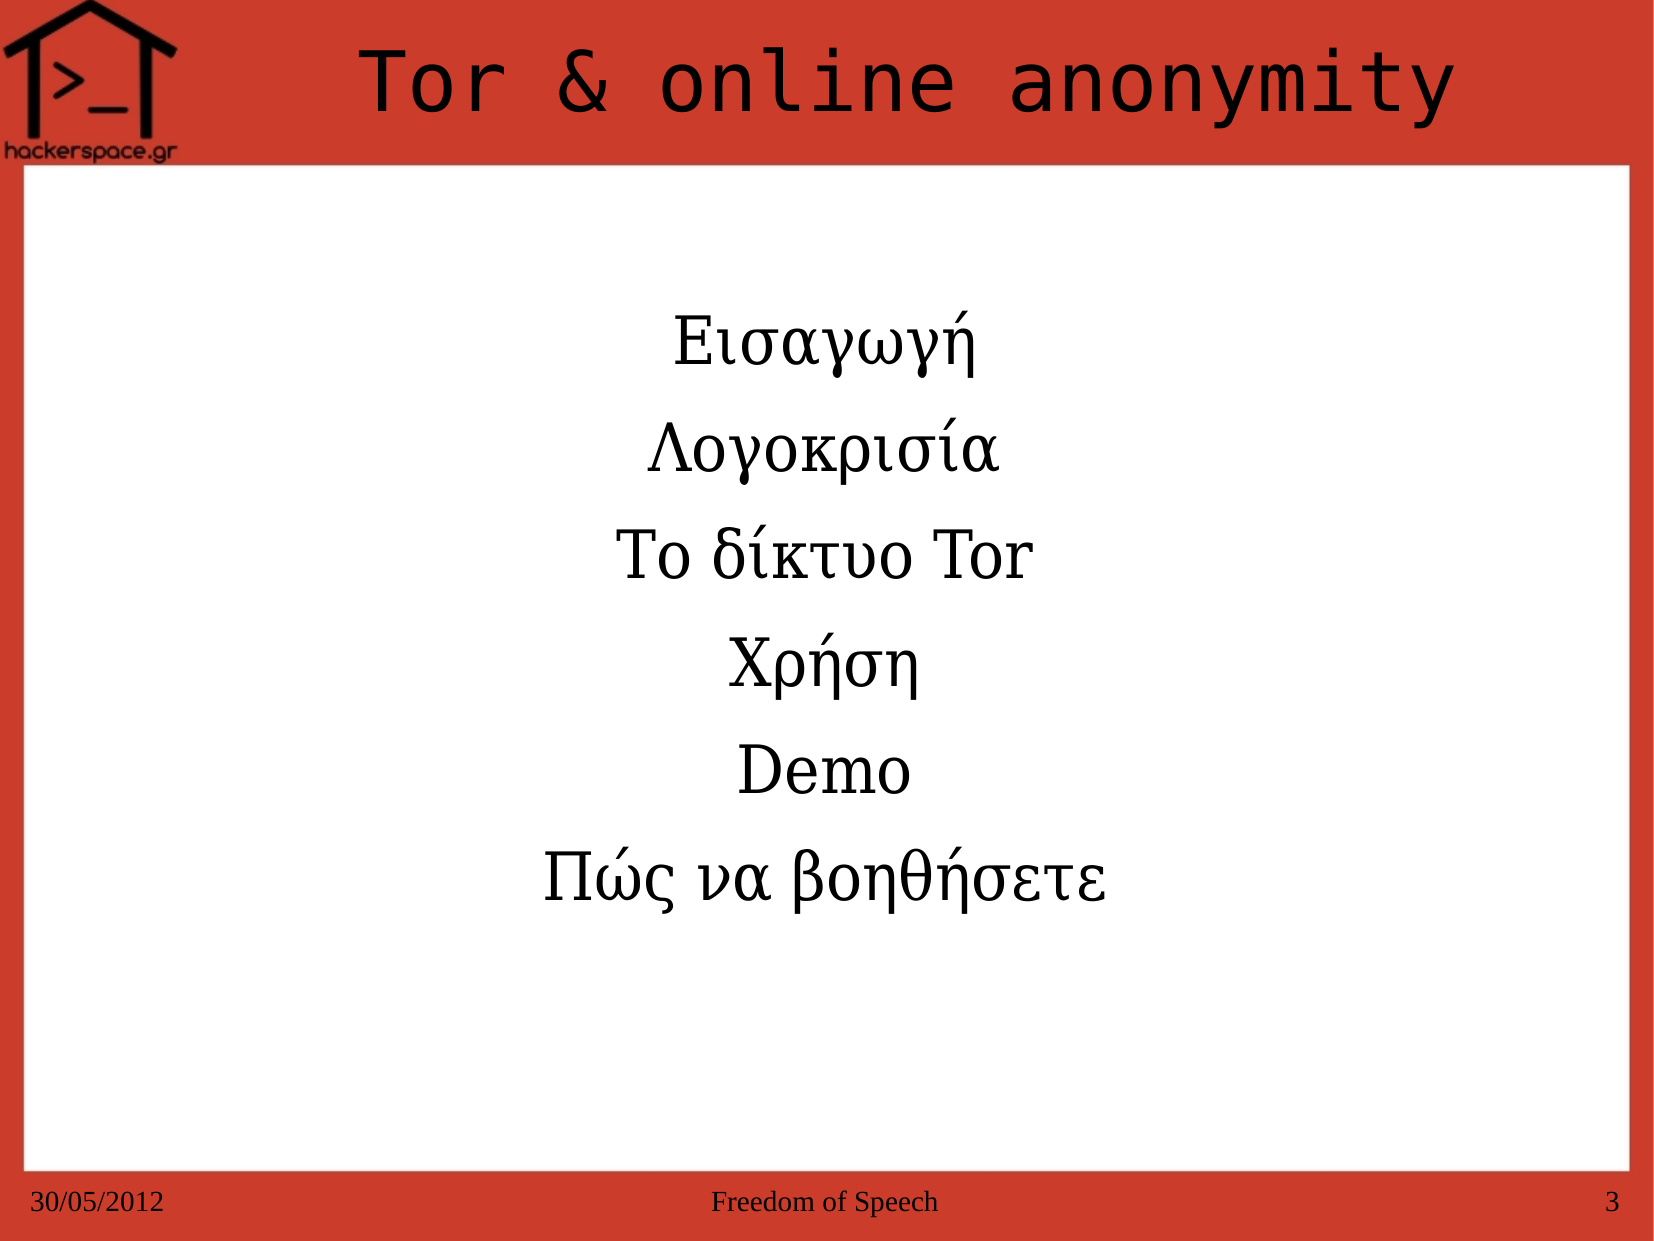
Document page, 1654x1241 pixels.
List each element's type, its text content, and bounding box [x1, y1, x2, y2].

title Tor & online anonymity [195, 15, 1621, 151]
picture [0, 0, 1654, 1241]
list Εισαγωγή Λογοκρισία Το δίκτυο Tor Χρήση Demo Πώς να βοηθήσετε [60, 195, 1591, 1014]
